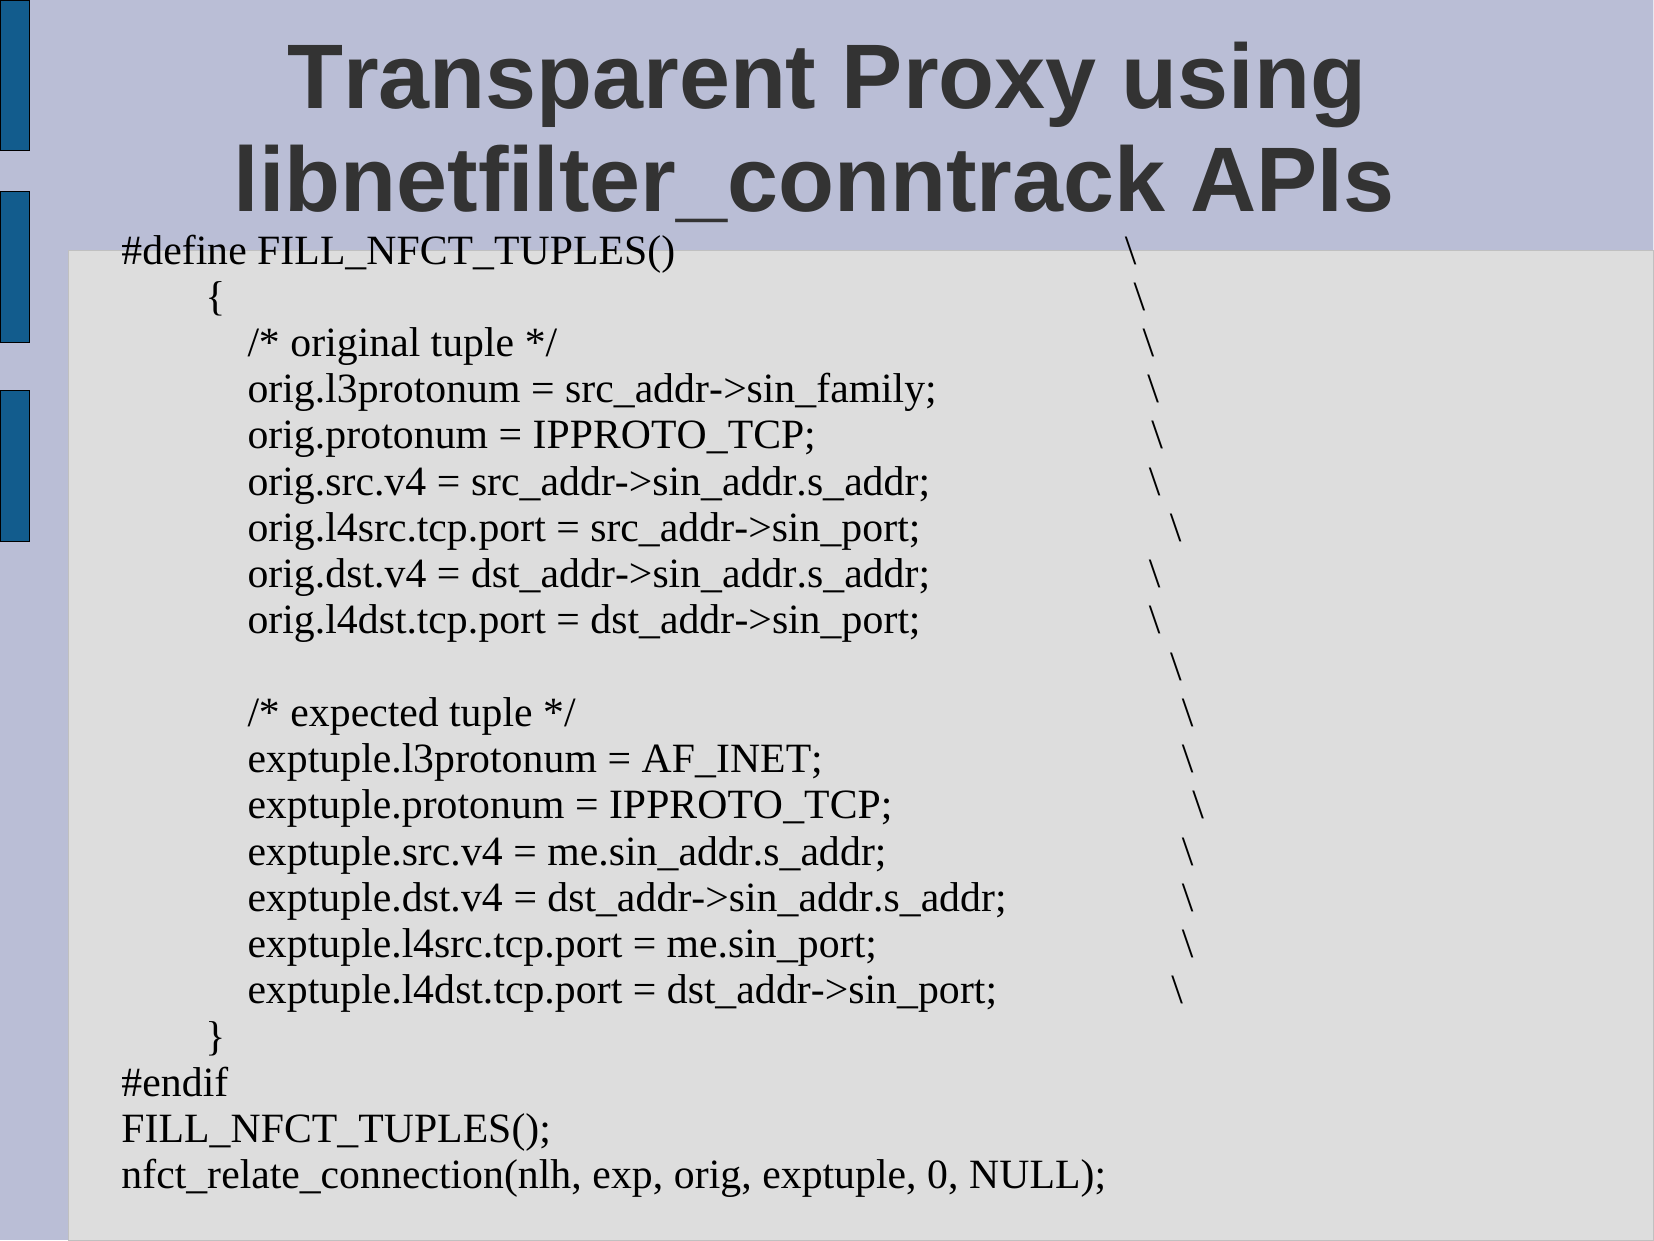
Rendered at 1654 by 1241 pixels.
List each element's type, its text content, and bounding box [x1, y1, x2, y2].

title Transparent Proxy using libnetfilter_conntrack APIs [121, 24, 1534, 218]
text_box #define FILL_NFCT_TUPLES() \ { \ /* original tuple */ \ orig.l3protonum = src_addr->sin_family; \ orig.protonum = IPPROTO_TCP; \ orig.src.v4 = src_addr->sin_addr.s_addr; \ orig.l4src.tcp.port = src_addr->sin_port; \ orig.dst.v4 = dst_addr->sin_addr.s_addr; \ orig.l4dst.tcp.port = dst_addr->sin_port; \ \ /* expected tuple */ \ exptuple.l3protonum = AF_INET; \ exptuple.protonum = IPPROTO_TCP; \ exptuple.src.v4 = me.sin_addr.s_addr; \ exptuple.dst.v4 = dst_addr->sin_addr.s_addr; \ exptuple.l4src.tcp.port = me.sin_port; \ exptuple.l4dst.tcp.port = dst_addr->sin_port; \ } #endif FILL_NFCT_TUPLES(); nfct_relate_connection(nlh, exp, orig, exptuple, 0, NULL); [121, 218, 1534, 1241]
